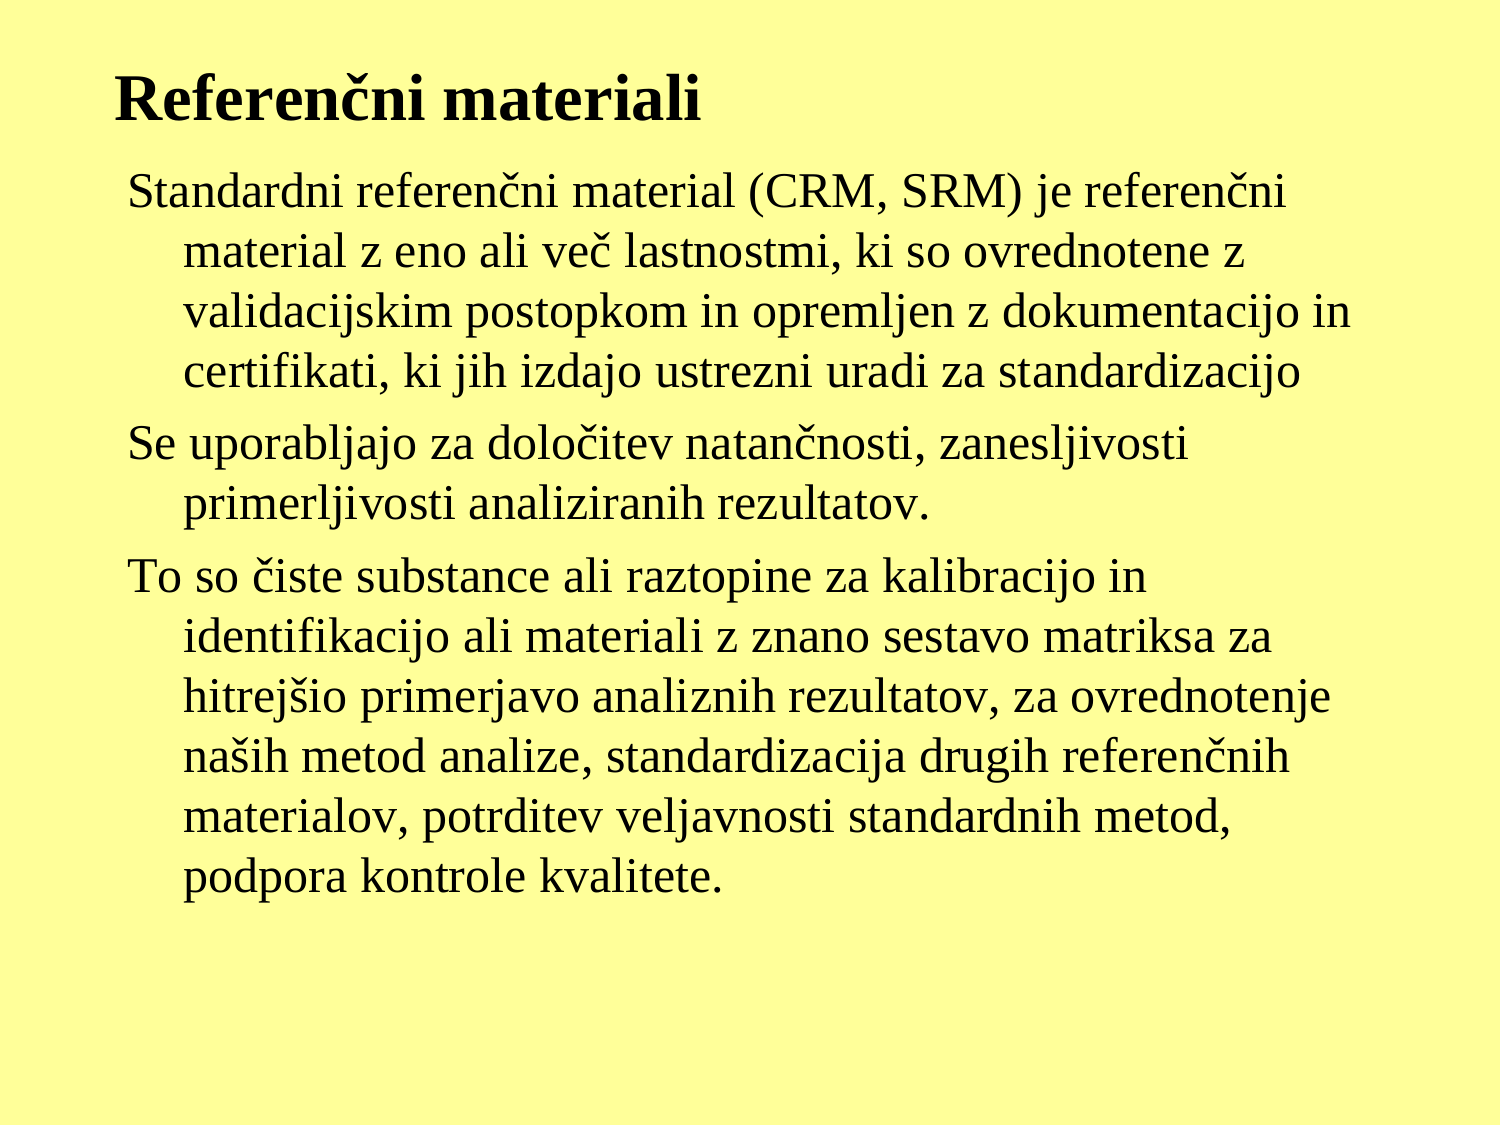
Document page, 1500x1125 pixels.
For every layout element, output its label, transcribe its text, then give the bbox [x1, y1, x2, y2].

list Standardni referenčni material (CRM, SRM) je referenčni material z eno ali več lastnostmi, ki so ovrednotene z validacijskim postopkom in opremljen z dokumentacijo in certifikati, ki jih izdajo ustrezni uradi za standardizacijo Se uporabljajo za določitev natančnosti, zanesljivosti primerljivosti analiziranih rezultatov. To so čiste substance ali raztopine za kalibracijo in identifikacijo ali materiali z znano sestavo matriksa za hitrejšio primerjavo analiznih rezultatov, za ovrednotenje naših metod analize, standardizacija drugih referenčnih materialov, potrditev veljavnosti standardnih metod, podpora kontrole kvalitete. [112, 149, 1388, 1056]
title Referenčni materiali [99, 0, 1375, 188]
